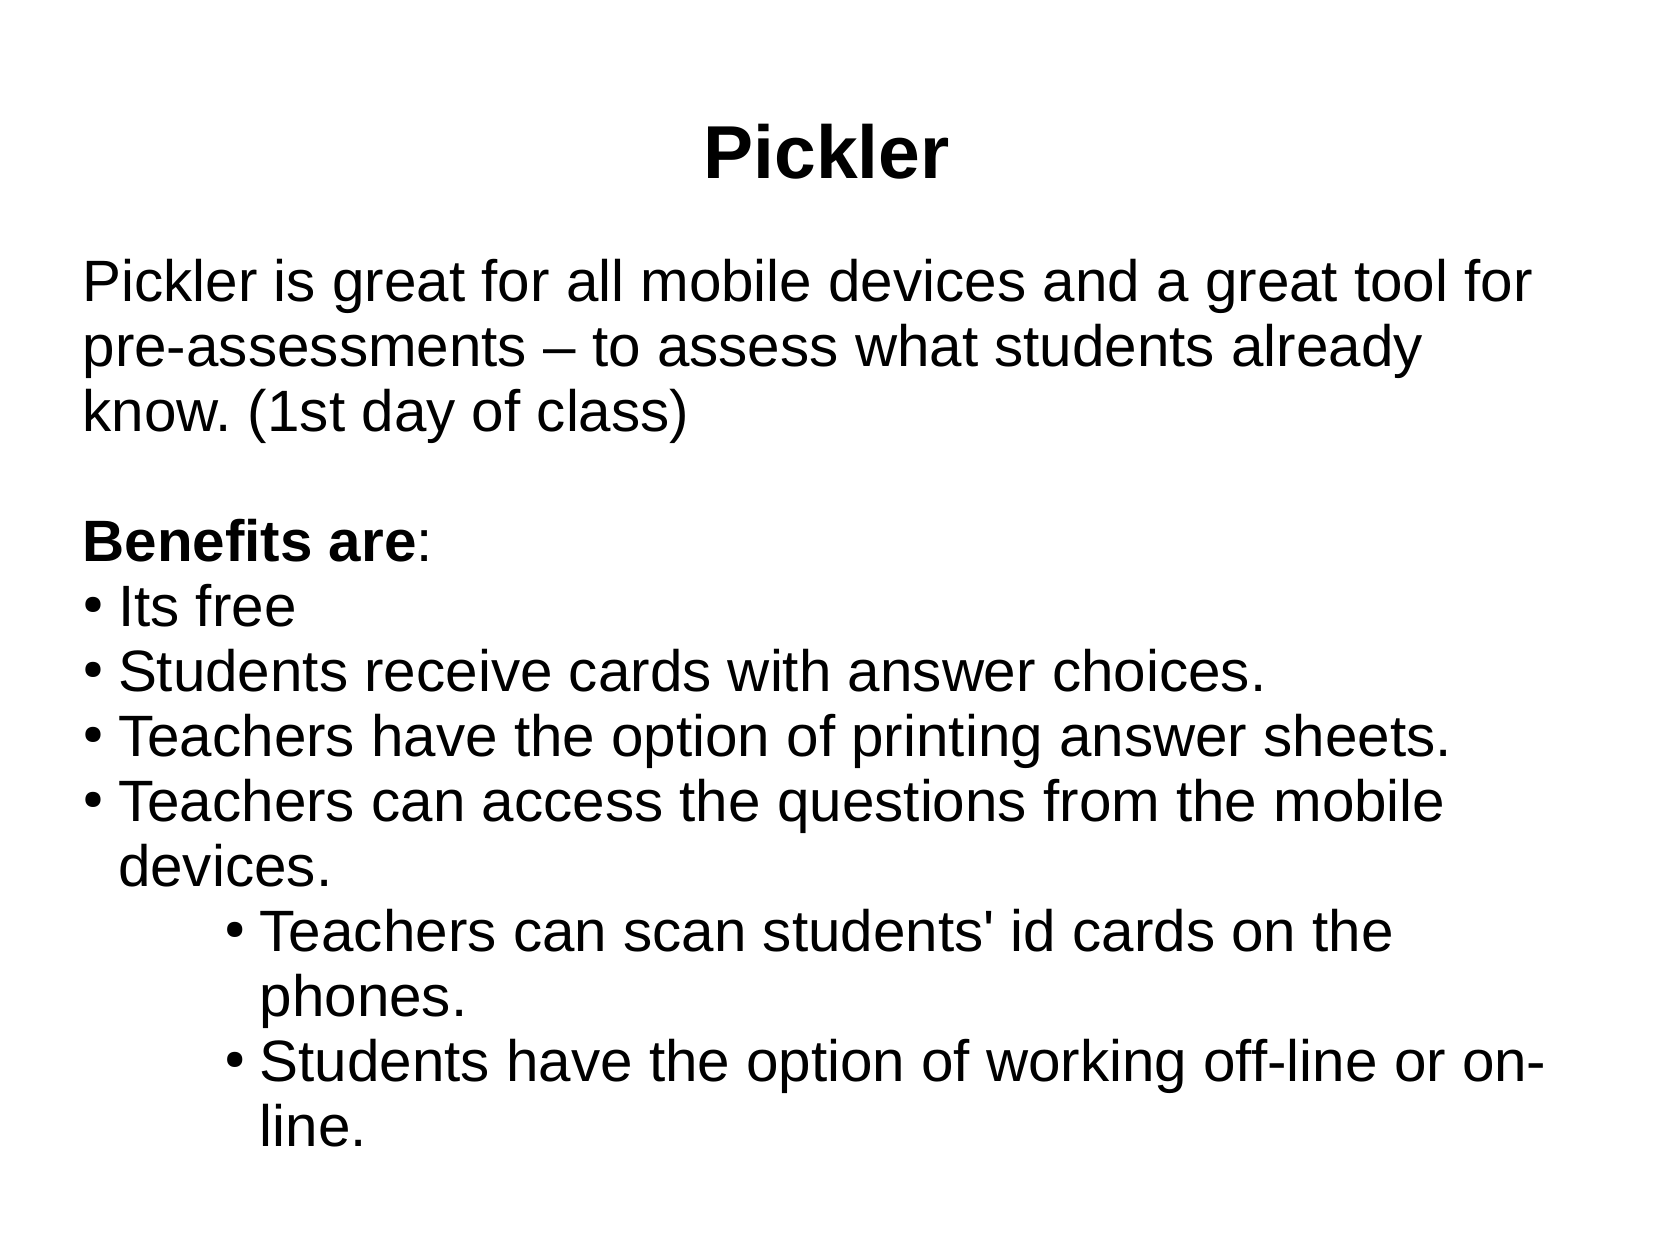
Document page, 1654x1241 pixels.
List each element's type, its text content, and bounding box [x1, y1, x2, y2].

subtitle Pickler is great for all mobile devices and a great tool for pre-assessments – to assess what students already know. (1st day of class) Benefits are: Its free Students receive cards with answer choices. Teachers have the option of printing answer sheets. Teachers can access the questions from the mobile devices. Teachers can scan students' id cards on the phones. Students have the option of working off-line or on-line. [82, 51, 1571, 1241]
